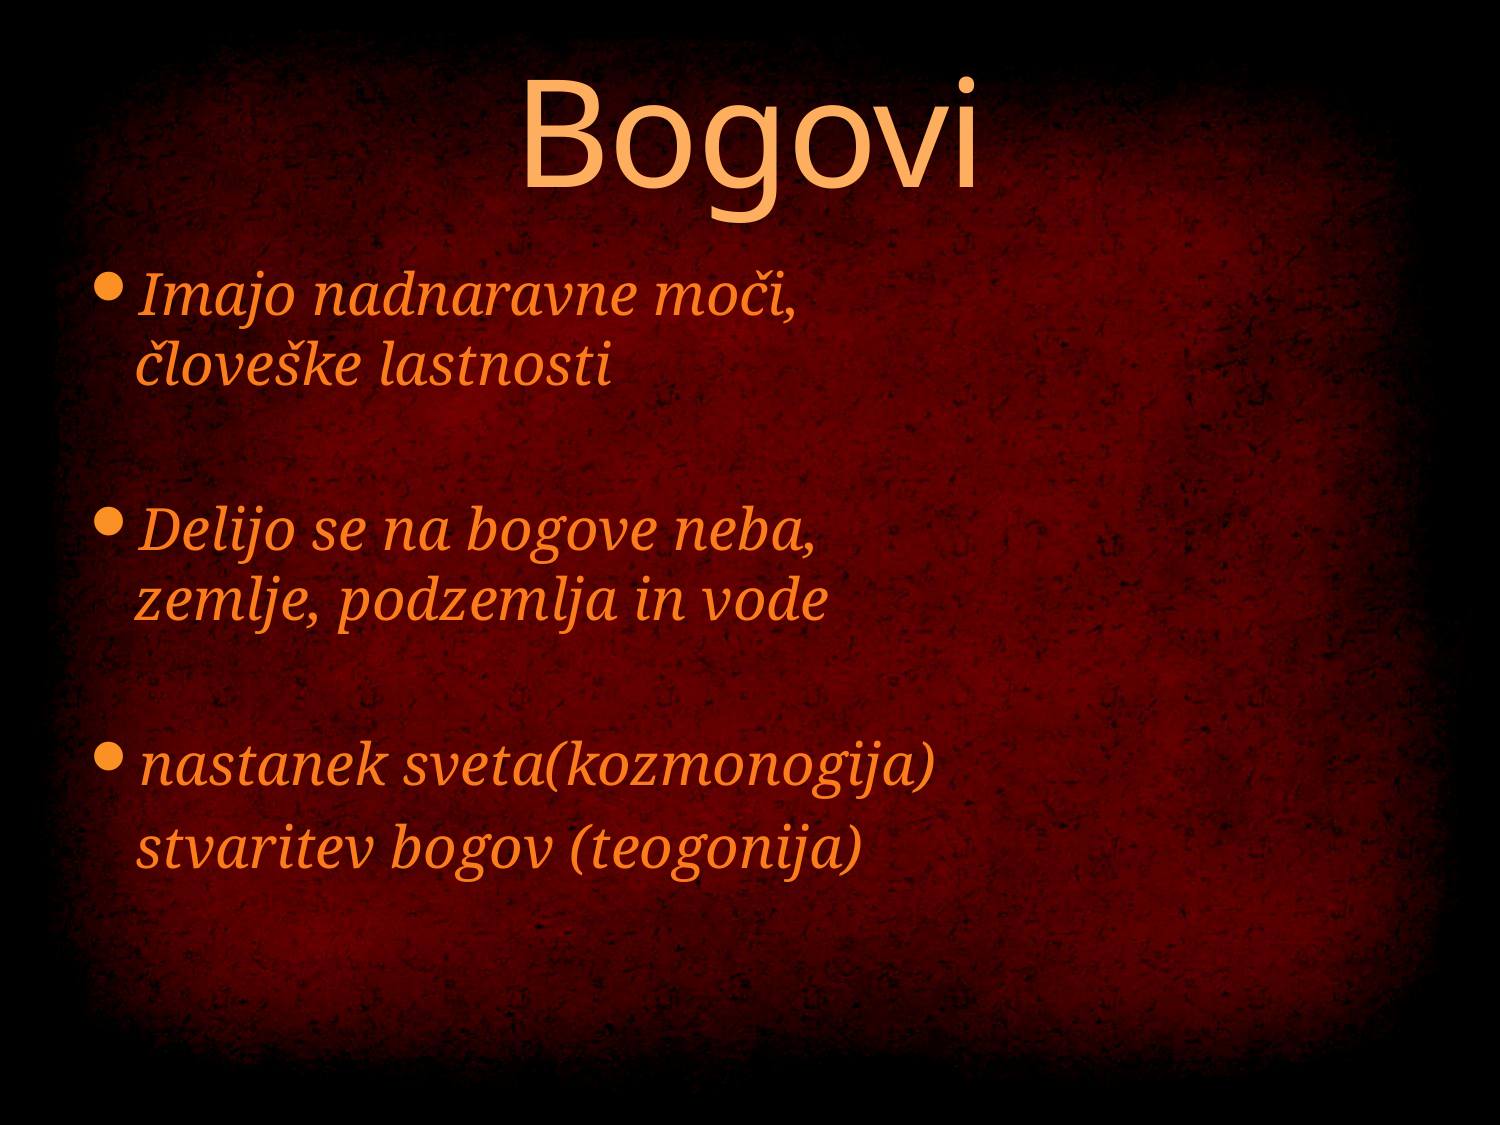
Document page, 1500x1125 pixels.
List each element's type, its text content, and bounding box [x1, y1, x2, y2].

picture [0, 0, 1500, 1125]
title Bogovi [75, 24, 1425, 225]
list Imajo nadnaravne moči, človeške lastnosti Delijo se na bogove neba, zemlje, podzemlja in vode nastanek sveta(kozmonogija) stvaritev bogov (teogonija) [75, 249, 1010, 1000]
